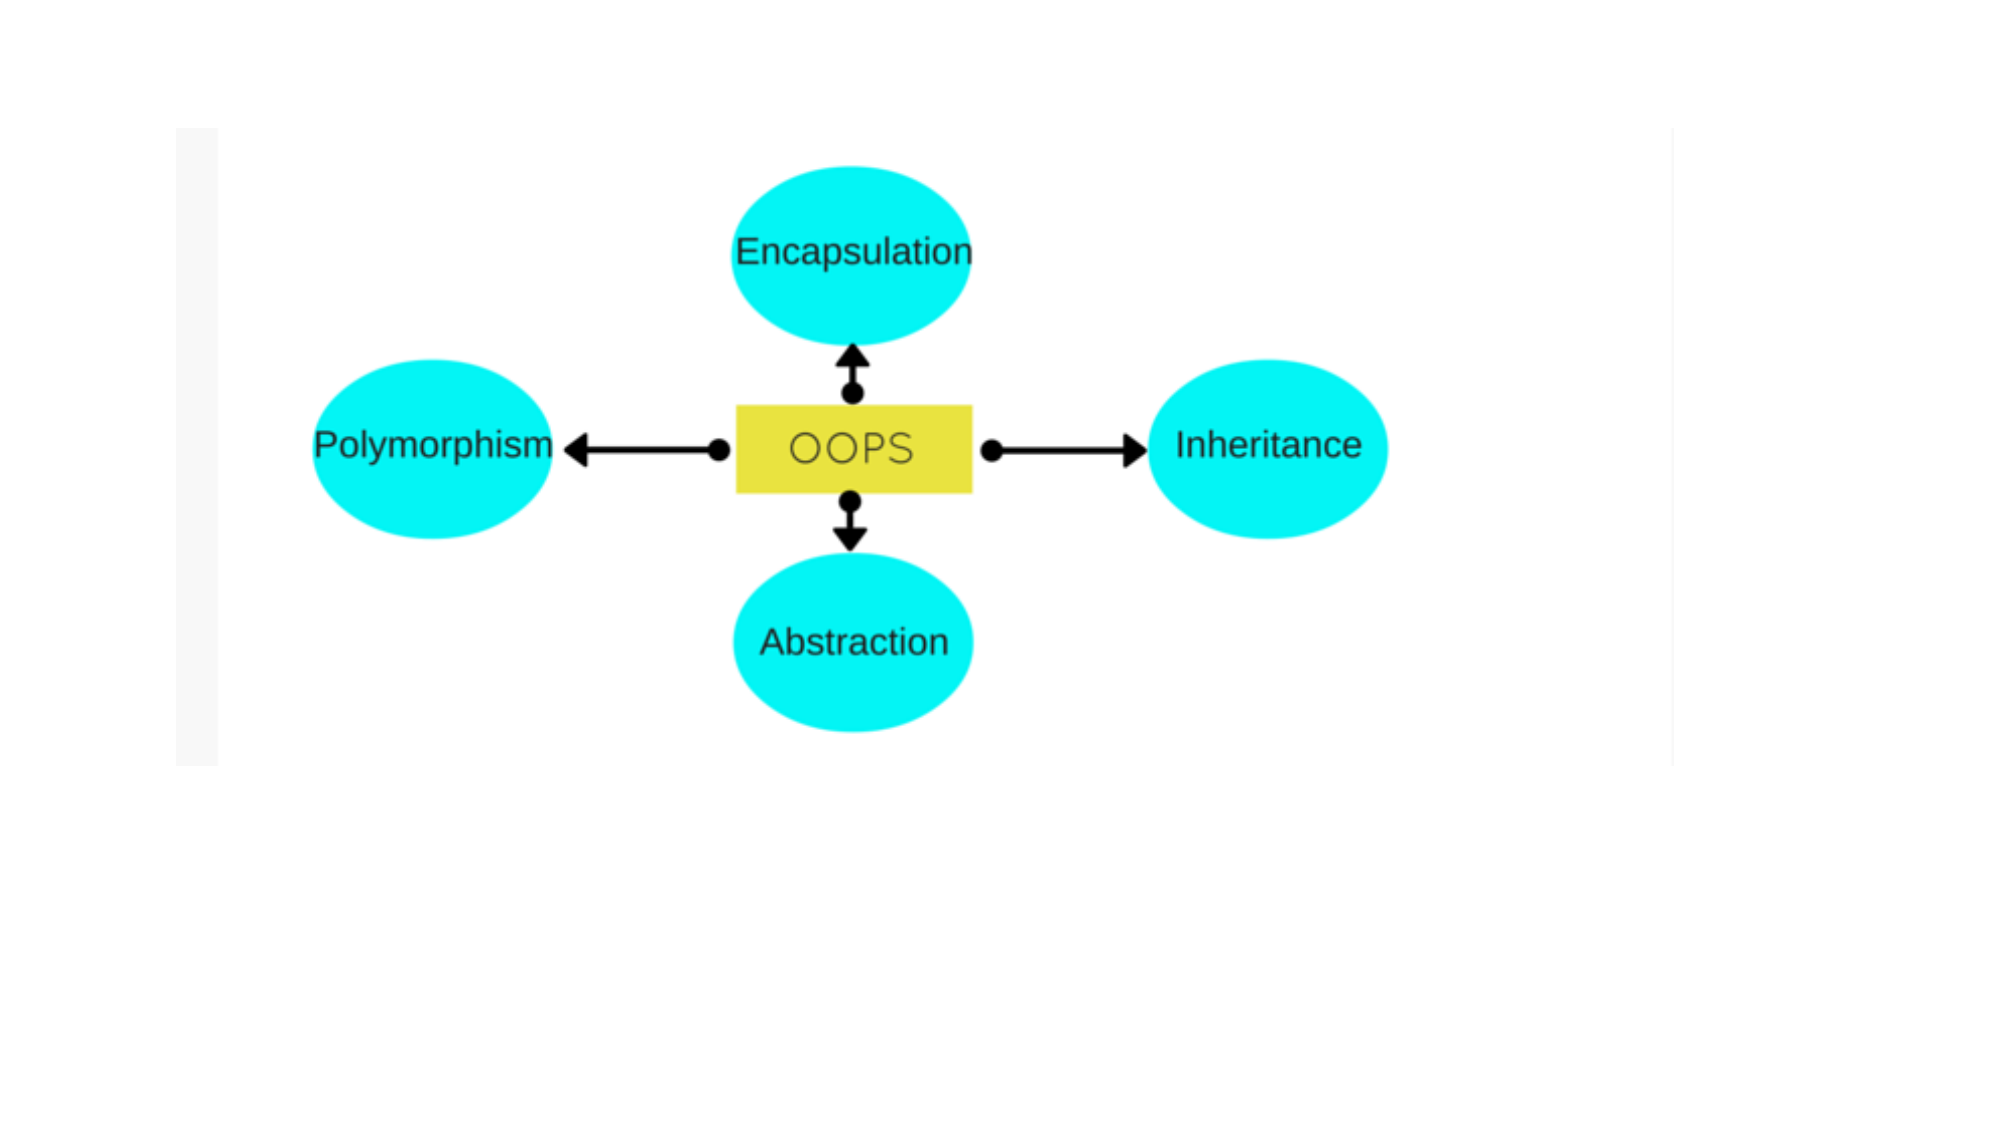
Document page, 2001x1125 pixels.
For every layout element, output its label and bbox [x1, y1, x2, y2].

picture [176, 128, 1674, 766]
